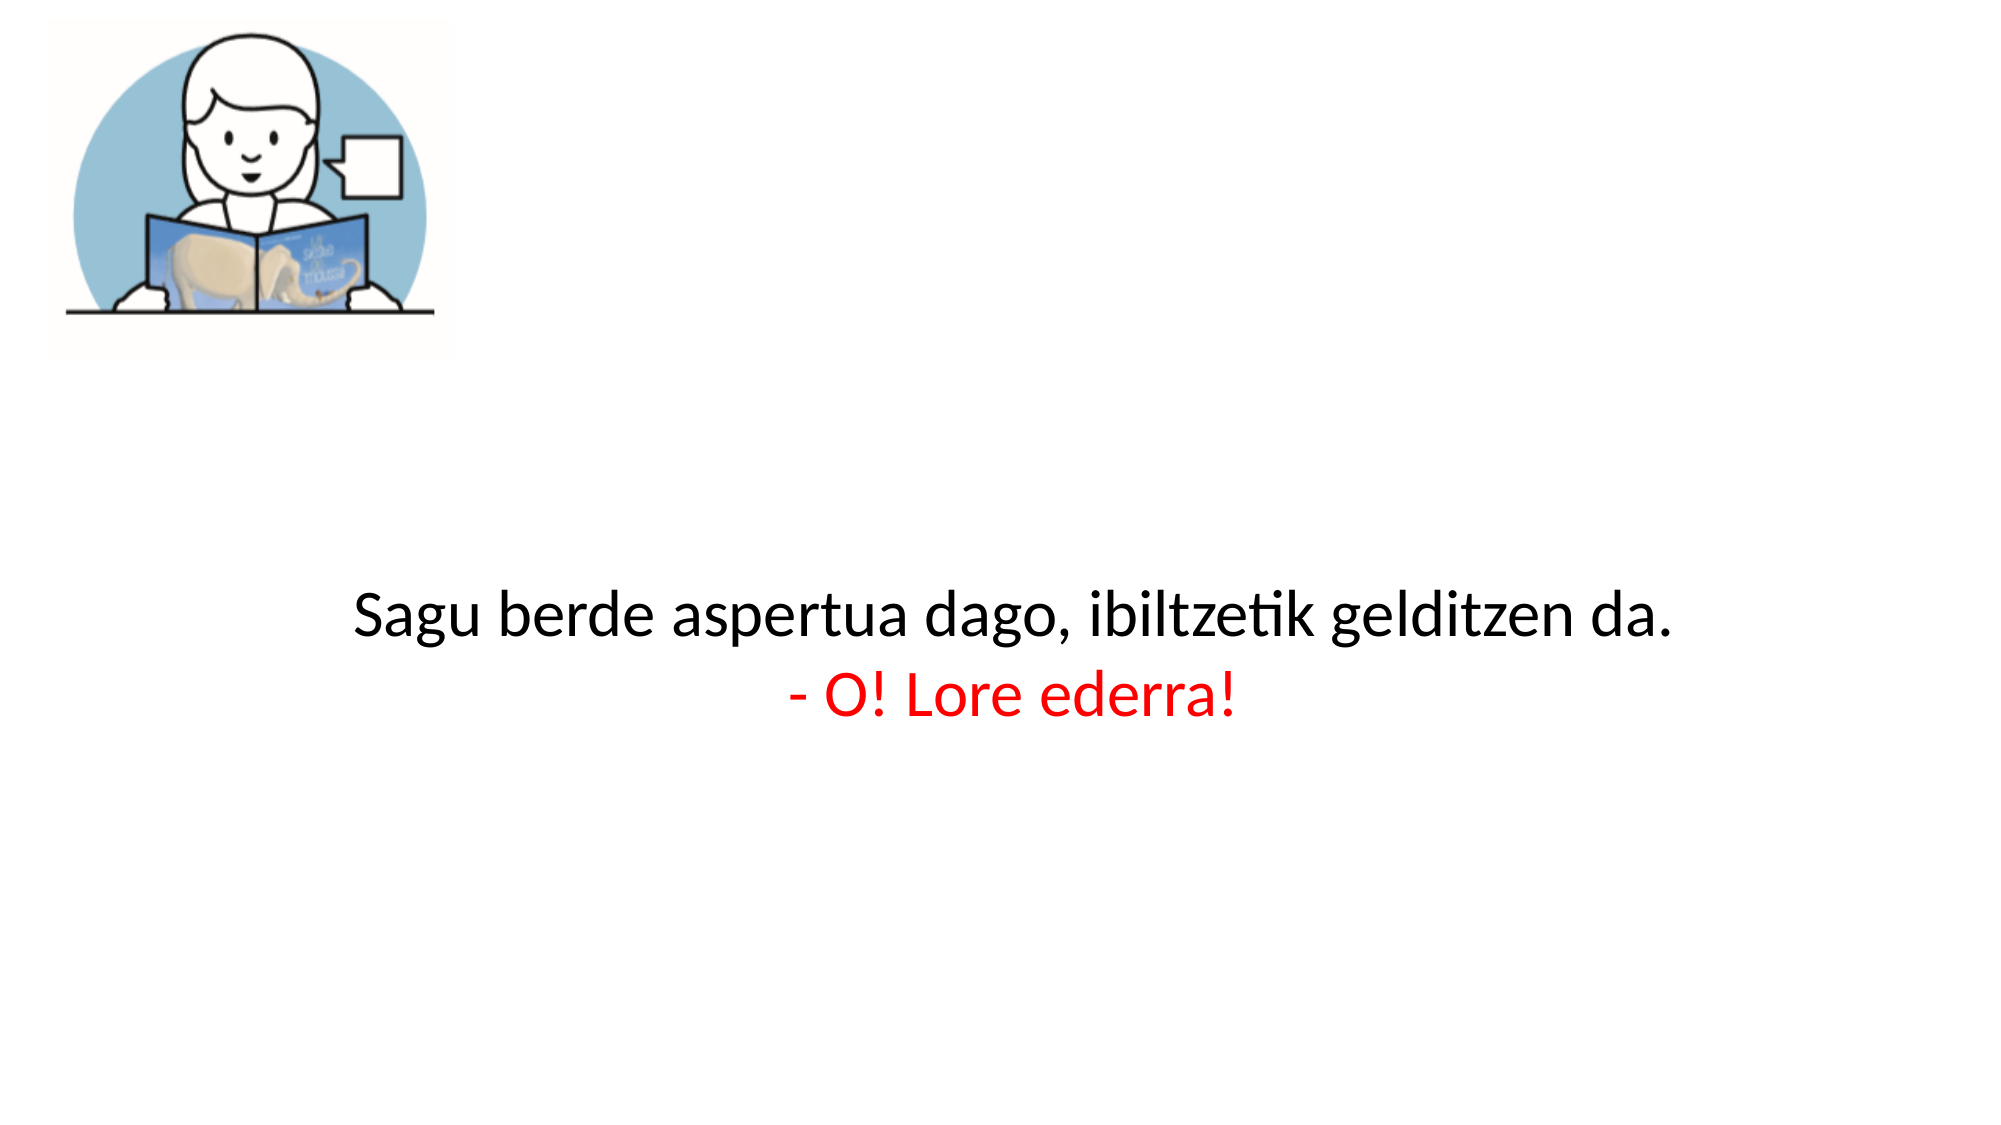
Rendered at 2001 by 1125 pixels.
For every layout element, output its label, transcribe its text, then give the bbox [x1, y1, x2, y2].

text_box Sagu berde aspertua dago, ibiltzetik gelditzen da. - O! Lore ederra! [157, 562, 1872, 818]
picture [35, 19, 455, 363]
